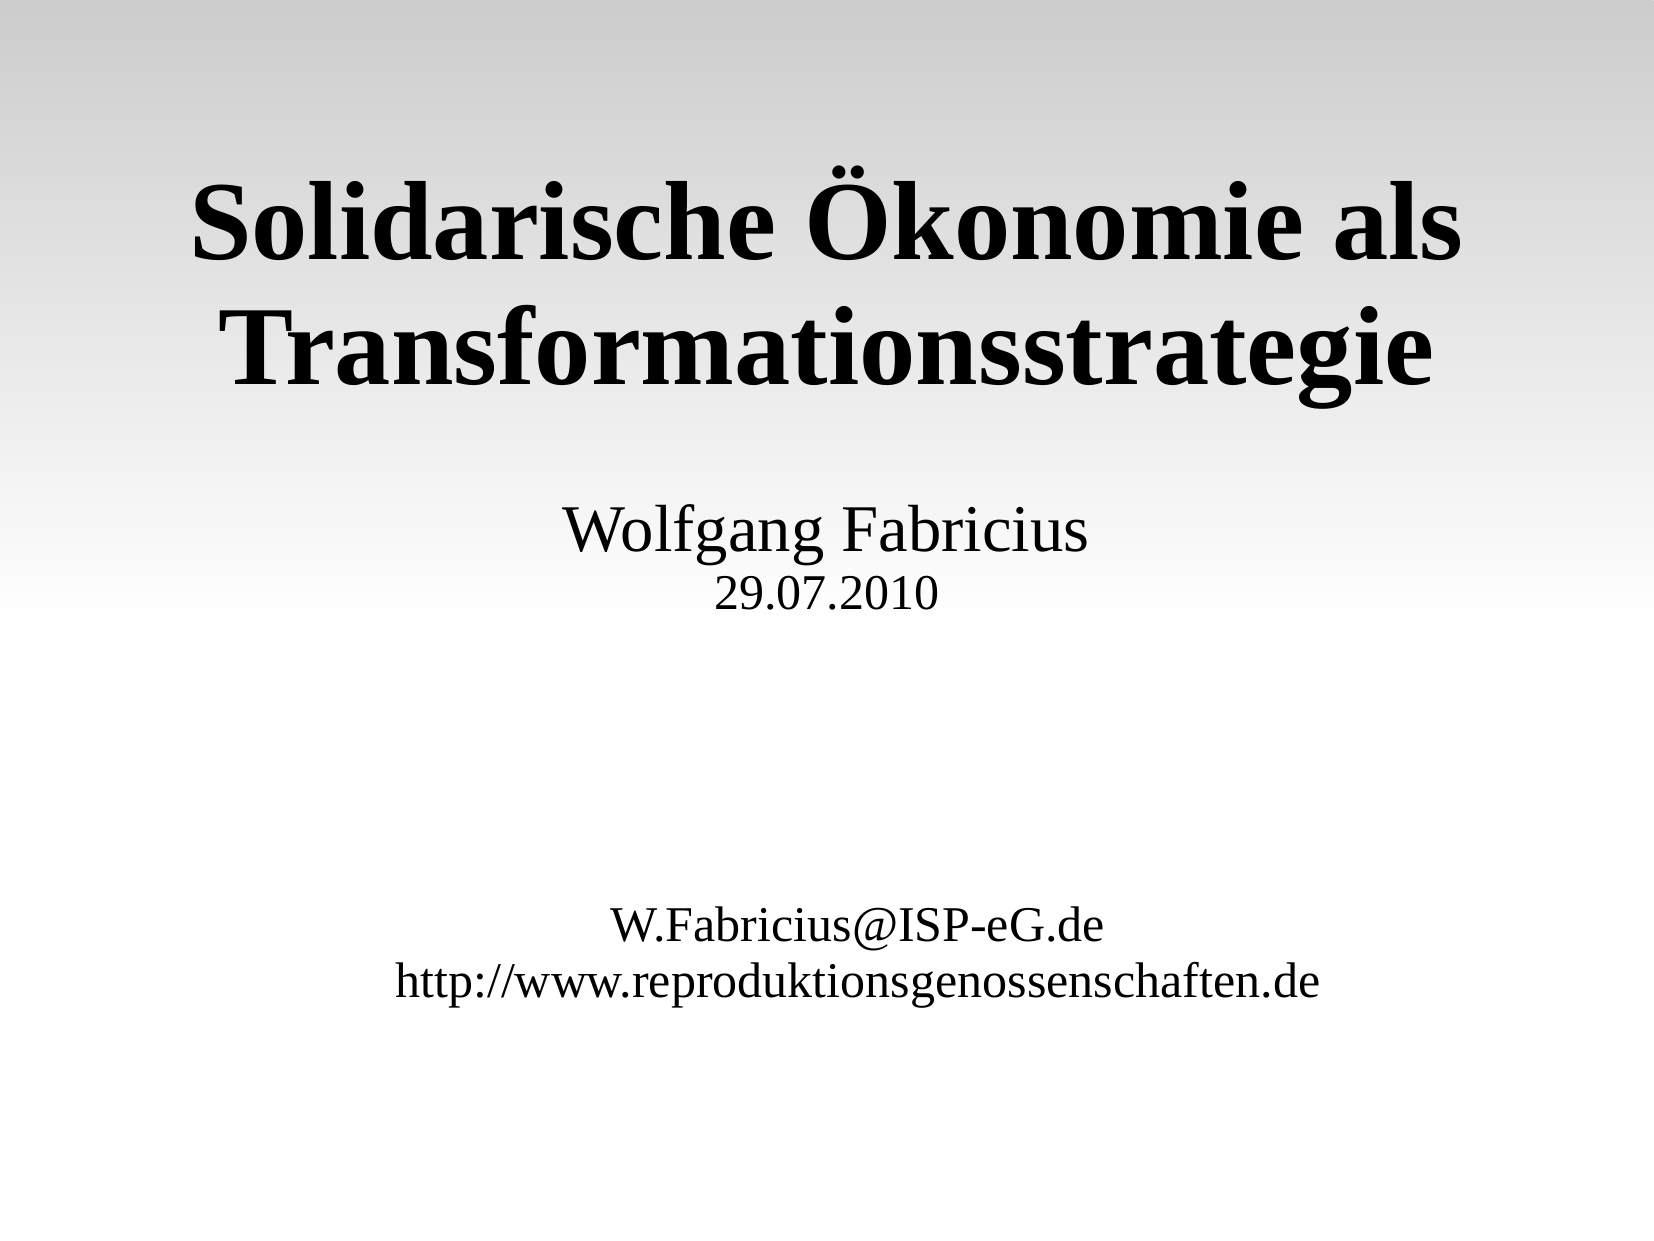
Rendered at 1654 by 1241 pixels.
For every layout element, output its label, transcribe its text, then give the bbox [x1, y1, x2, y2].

text_box Solidarische Ökonomie als Transformationsstrategie Wolfgang Fabricius 29.07.2010 W.Fabricius@ISP-eG.de http://www.reproduktionsgenossenschaften.de [88, 159, 1565, 1035]
